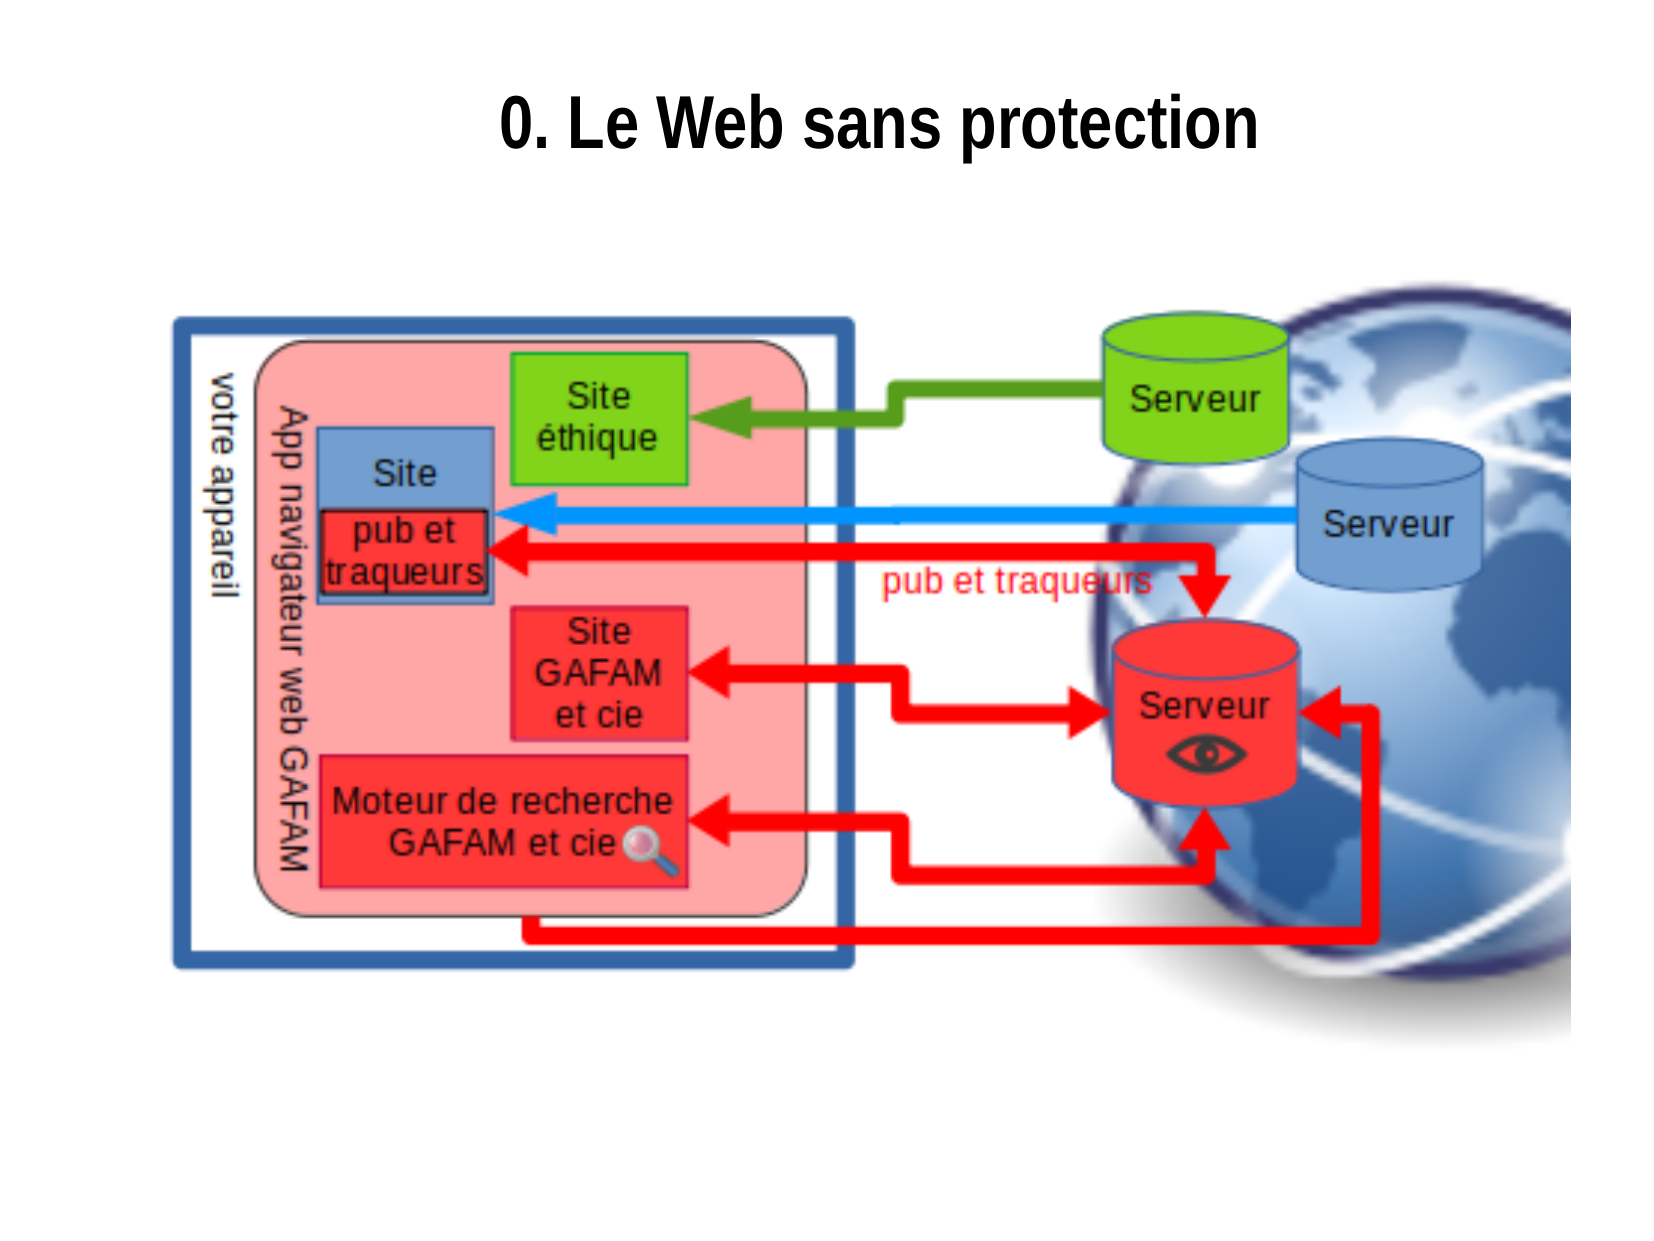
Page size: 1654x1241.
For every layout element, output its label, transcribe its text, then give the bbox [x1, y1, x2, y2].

picture [82, 225, 1571, 1062]
title 0. Le Web sans protection [188, 47, 1571, 196]
